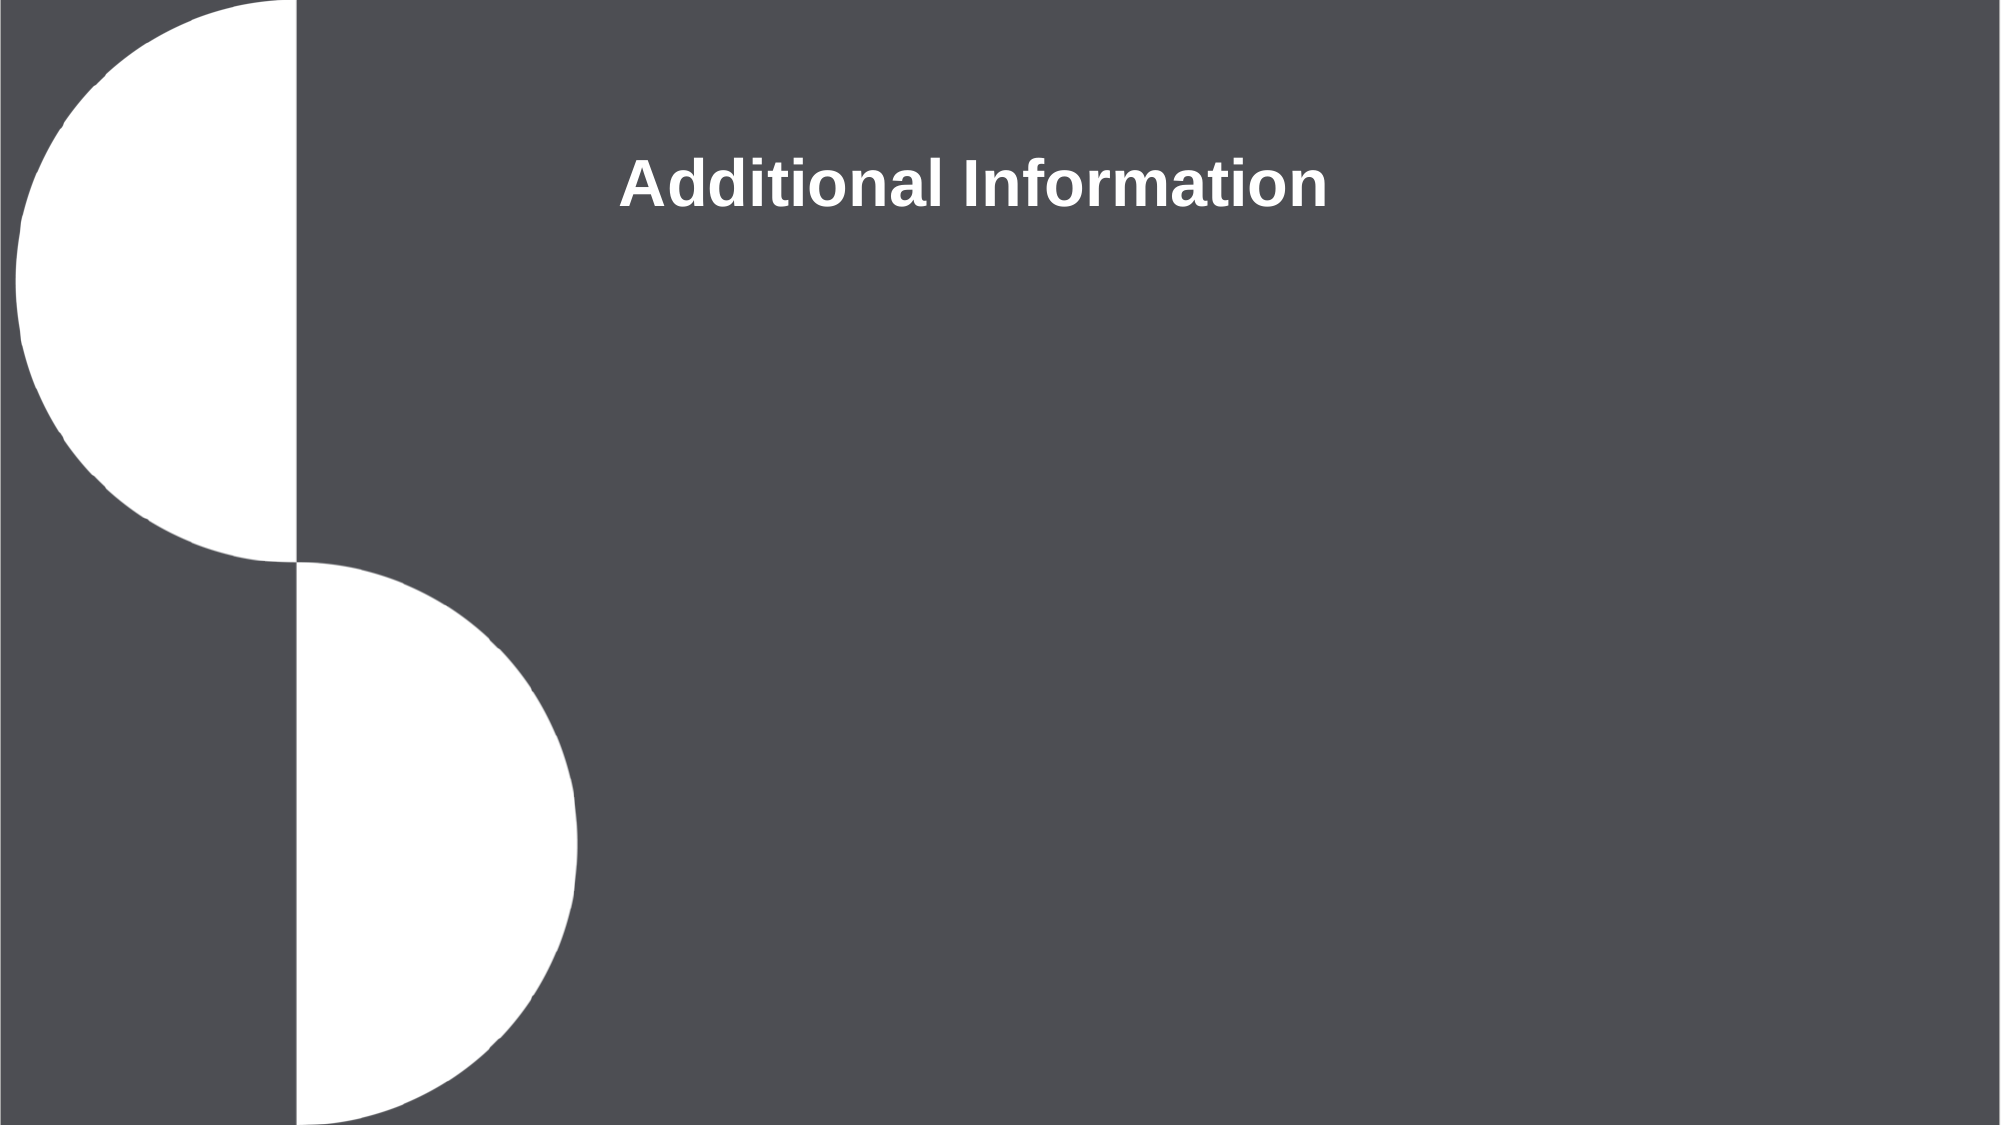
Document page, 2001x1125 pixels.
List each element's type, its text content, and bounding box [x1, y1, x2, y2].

title Additional Information [618, 139, 1854, 279]
